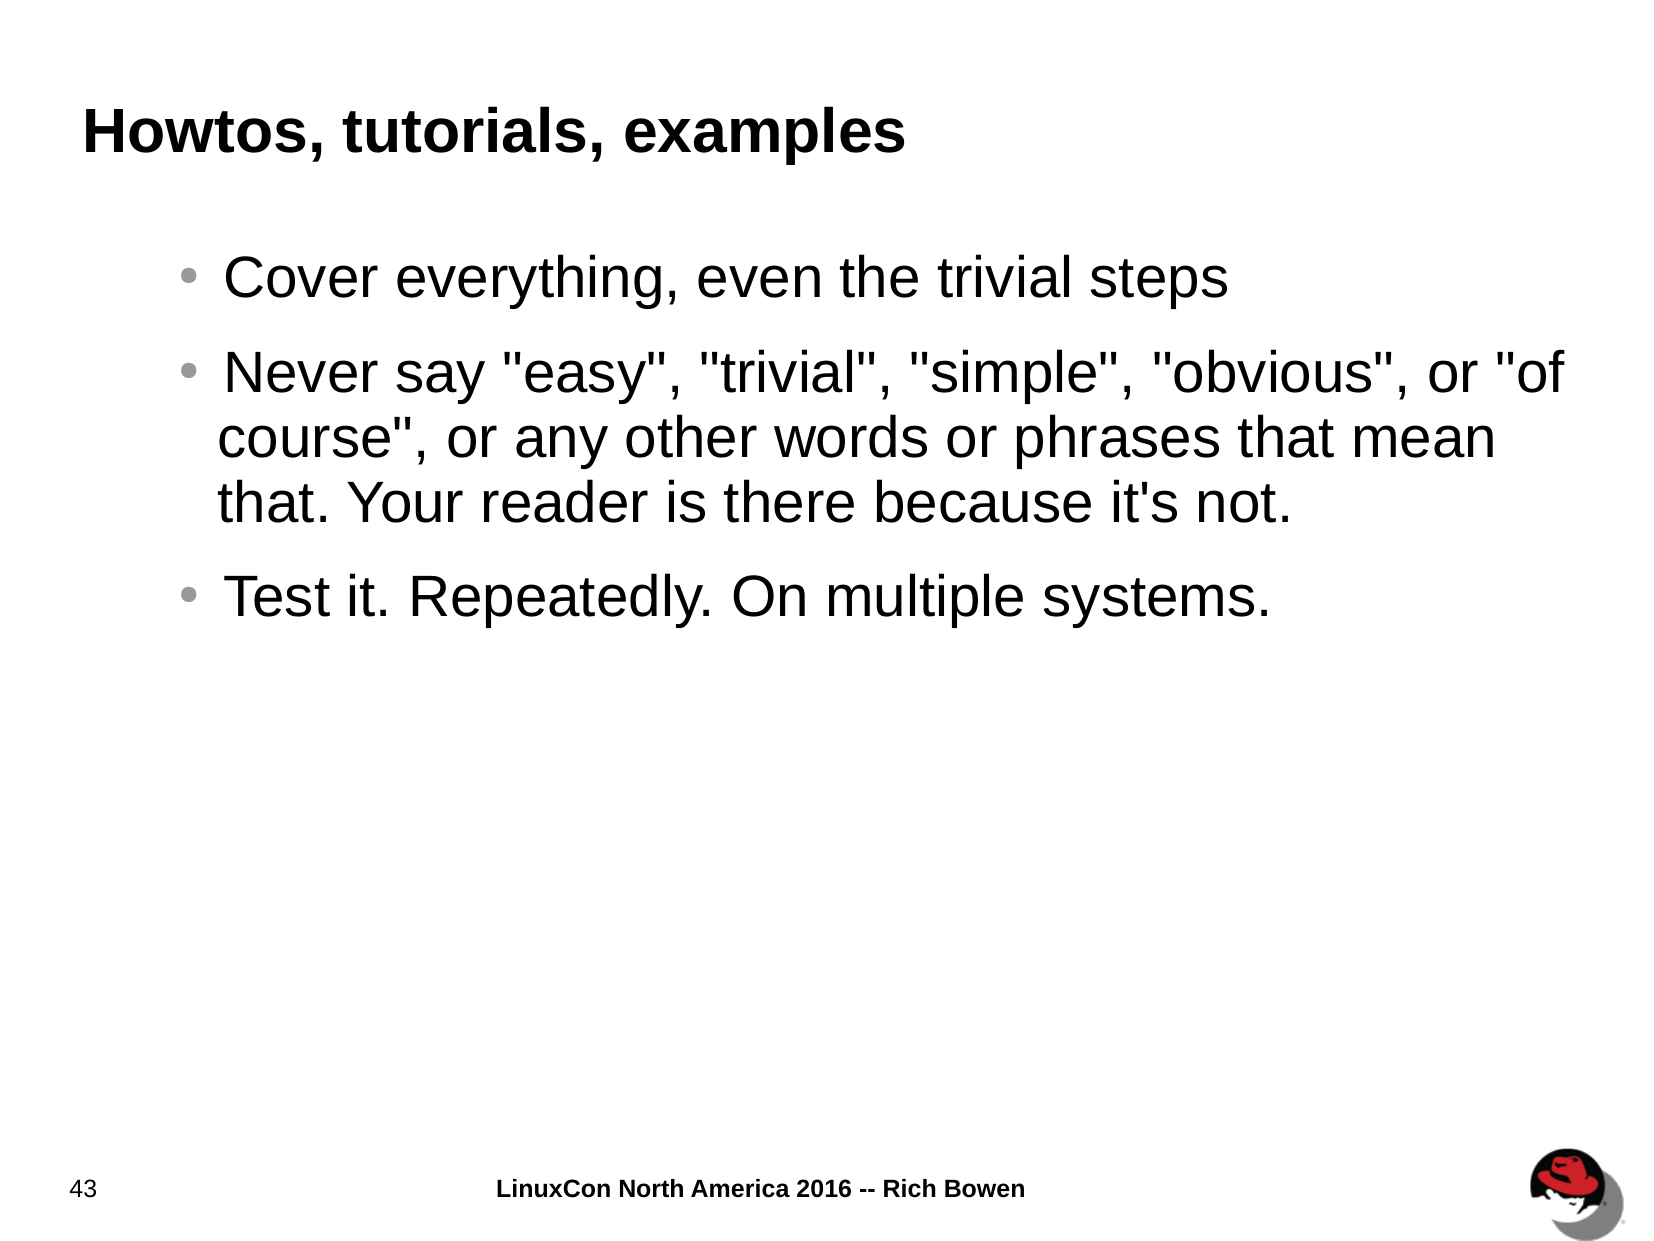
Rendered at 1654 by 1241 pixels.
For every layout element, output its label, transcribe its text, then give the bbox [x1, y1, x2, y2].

list Cover everything, even the trivial steps Never say "easy", "trivial", "simple", "obvious", or "of course", or any other words or phrases that mean that. Your reader is there because it's not. Test it. Repeatedly. On multiple systems. [86, 244, 1576, 1039]
picture [1529, 1146, 1613, 1224]
title Howtos, tutorials, examples [82, 37, 1571, 226]
